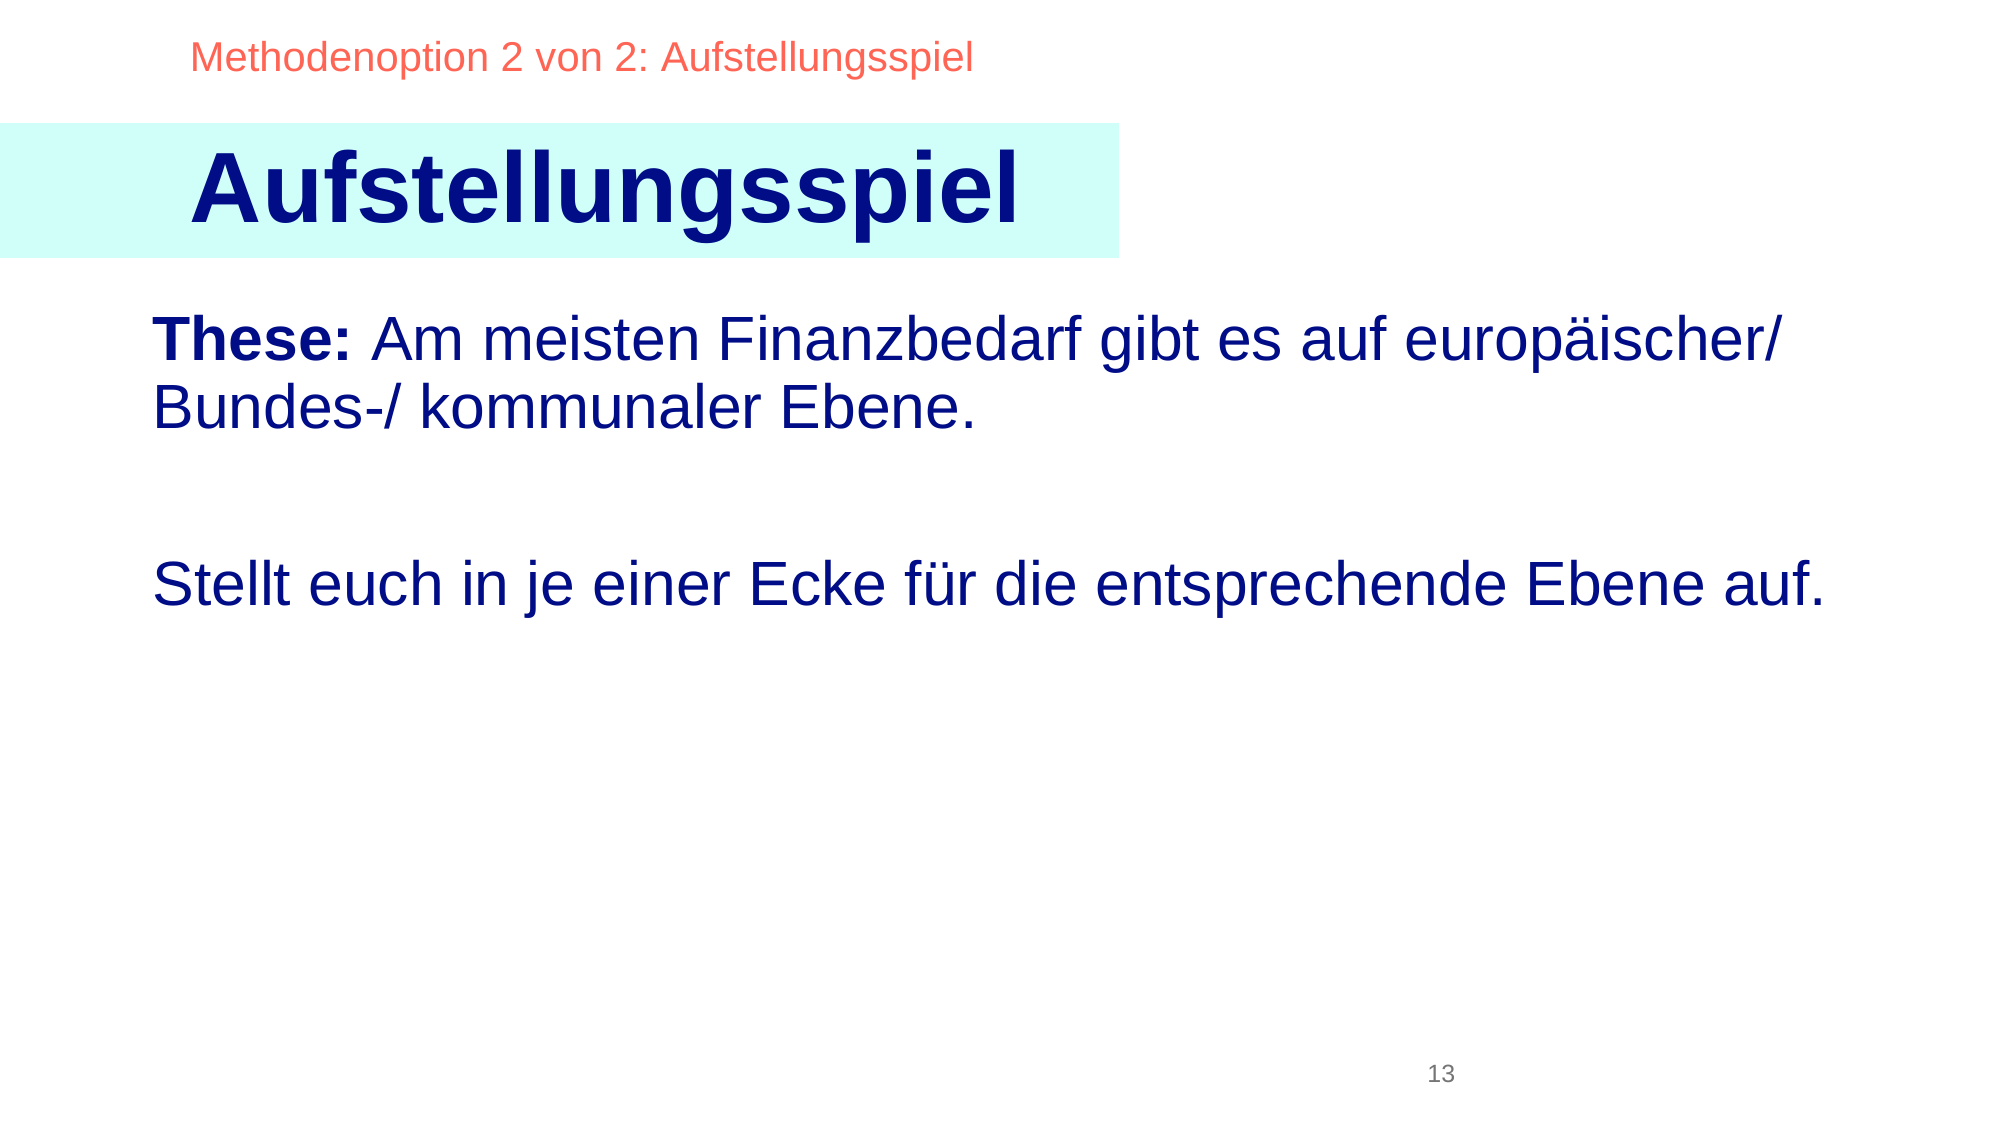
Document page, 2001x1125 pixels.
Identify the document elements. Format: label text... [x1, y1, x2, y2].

list These: Am meisten Finanzbedarf gibt es auf europäischer/ Bundes-/ kommunaler Ebene. Stellt euch in je einer Ecke für die entsprechende Ebene auf. [137, 299, 1863, 1014]
list Aufstellungsspiel [137, 129, 1093, 258]
list Methodenoption 2 von 2: Aufstellungsspiel [137, 27, 1119, 107]
